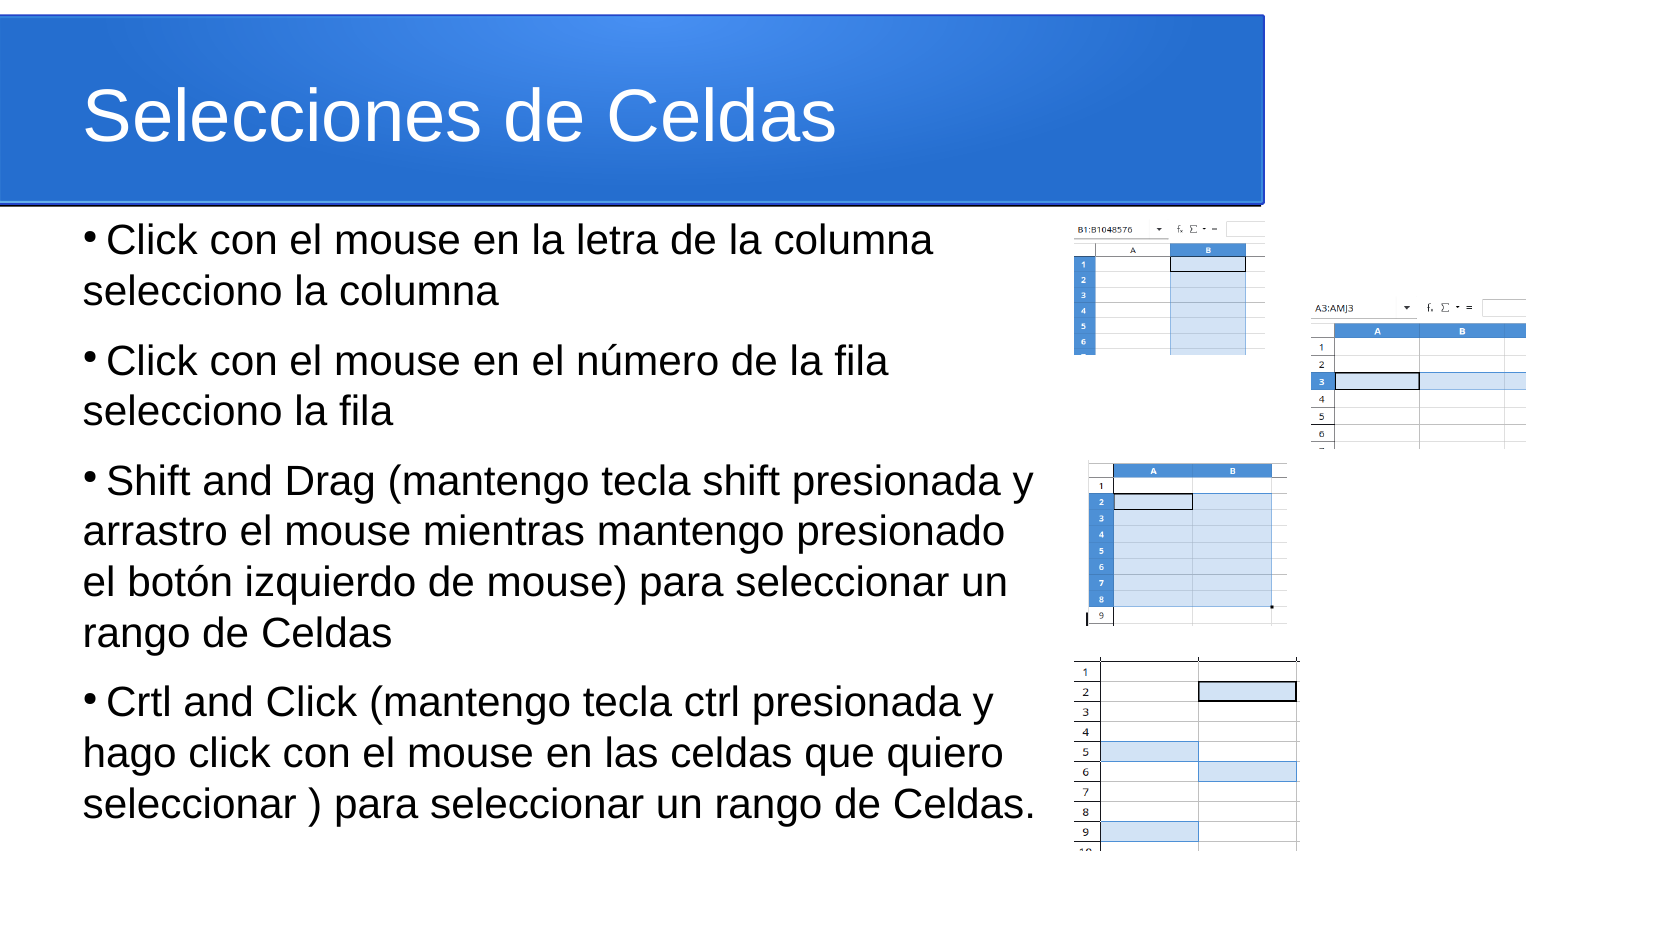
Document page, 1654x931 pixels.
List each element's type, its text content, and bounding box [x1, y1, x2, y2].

picture [1074, 657, 1300, 851]
picture [1311, 295, 1526, 449]
picture [1086, 460, 1287, 626]
title Selecciones de Celdas [82, 35, 1235, 189]
picture [1074, 218, 1265, 355]
list Click con el mouse en la letra de la columna selecciono la columna Click con el mouse en el número de la fila selecciono la fila Shift and Drag (mantengo tecla shift presionada y arrastro el mouse mientras mantengo presionado el botón izquierdo de mouse) para seleccionar un rango de Celdas Crtl and Click (mantengo tecla ctrl presionada y hago click con el mouse en las celdas que quiero seleccionar ) para seleccionar un rango de Celdas. [82, 212, 1040, 851]
